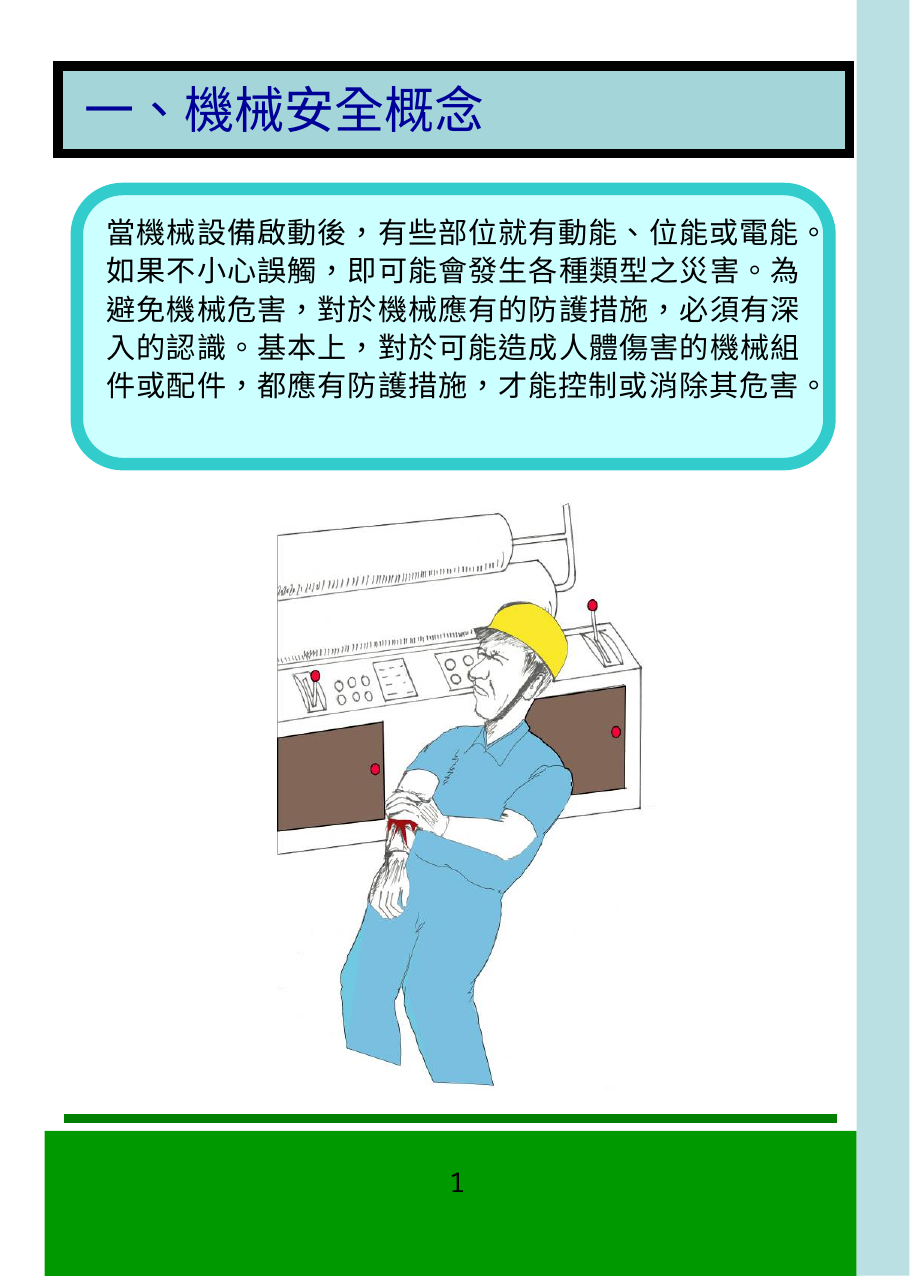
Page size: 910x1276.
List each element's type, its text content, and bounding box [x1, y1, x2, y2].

text_box 一、機械安全概念 [68, 70, 810, 148]
text_box 1 [422, 1157, 493, 1207]
picture [277, 484, 703, 1111]
text_box 當機械設備啟動後，有些部位就有動能、位能或電能。如果不小心誤觸，即可能會發生各種類型之災害。為避免機械危害，對於機械應有的防護措施，必須有深入的認識。基本上，對於可能造成人體傷害的機械組件或配件，都應有防護措施，才能控制或消除其危害。 [76, 188, 830, 465]
text_box [856, 0, 910, 1276]
